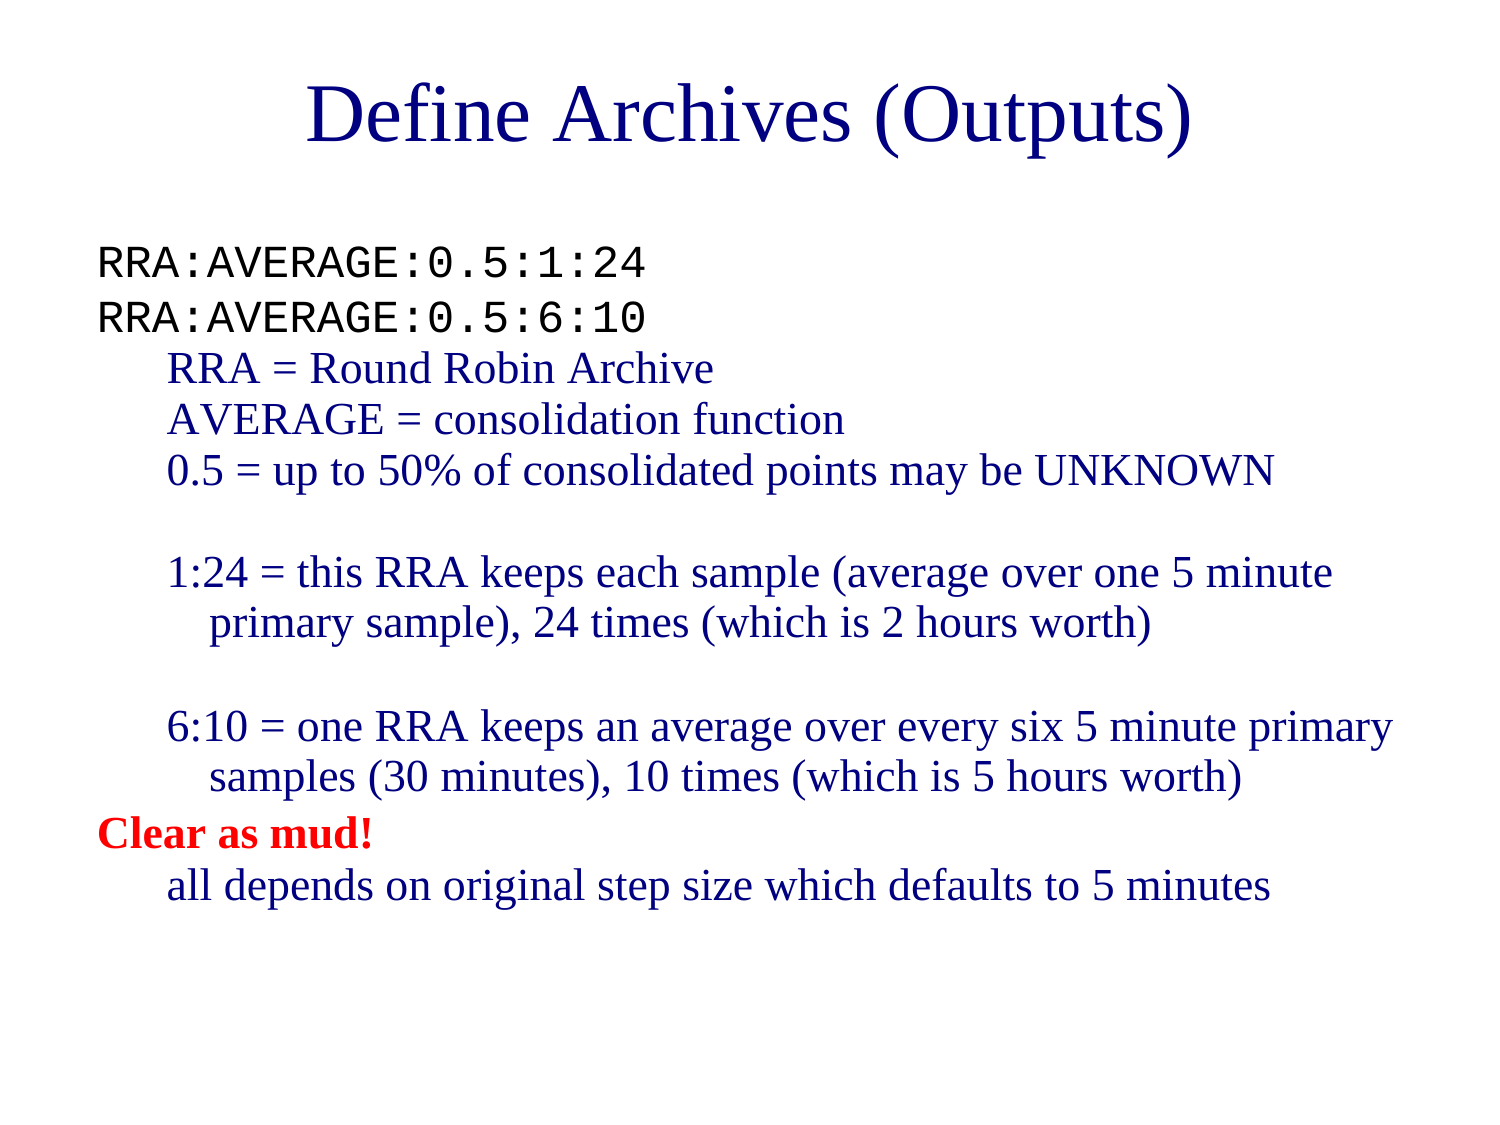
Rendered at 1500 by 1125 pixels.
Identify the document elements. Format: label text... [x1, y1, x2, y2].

text_box RRA:AVERAGE:0.5:1:24 RRA:AVERAGE:0.5:6:10 RRA = Round Robin Archive AVERAGE = consolidation function 0.5 = up to 50% of consolidated points may be UNKNOWN 1:24 = this RRA keeps each sample (average over one 5 minute primary sample), 24 times (which is 2 hours worth)‏ 6:10 = one RRA keeps an average over every six 5 minute primary samples (30 minutes), 10 times (which is 5 hours worth)‏ Clear as mud! all depends on original step size which defaults to 5 minutes [67, 237, 1485, 916]
text_box Define Archives (Outputs)‏ [0, 45, 1500, 174]
